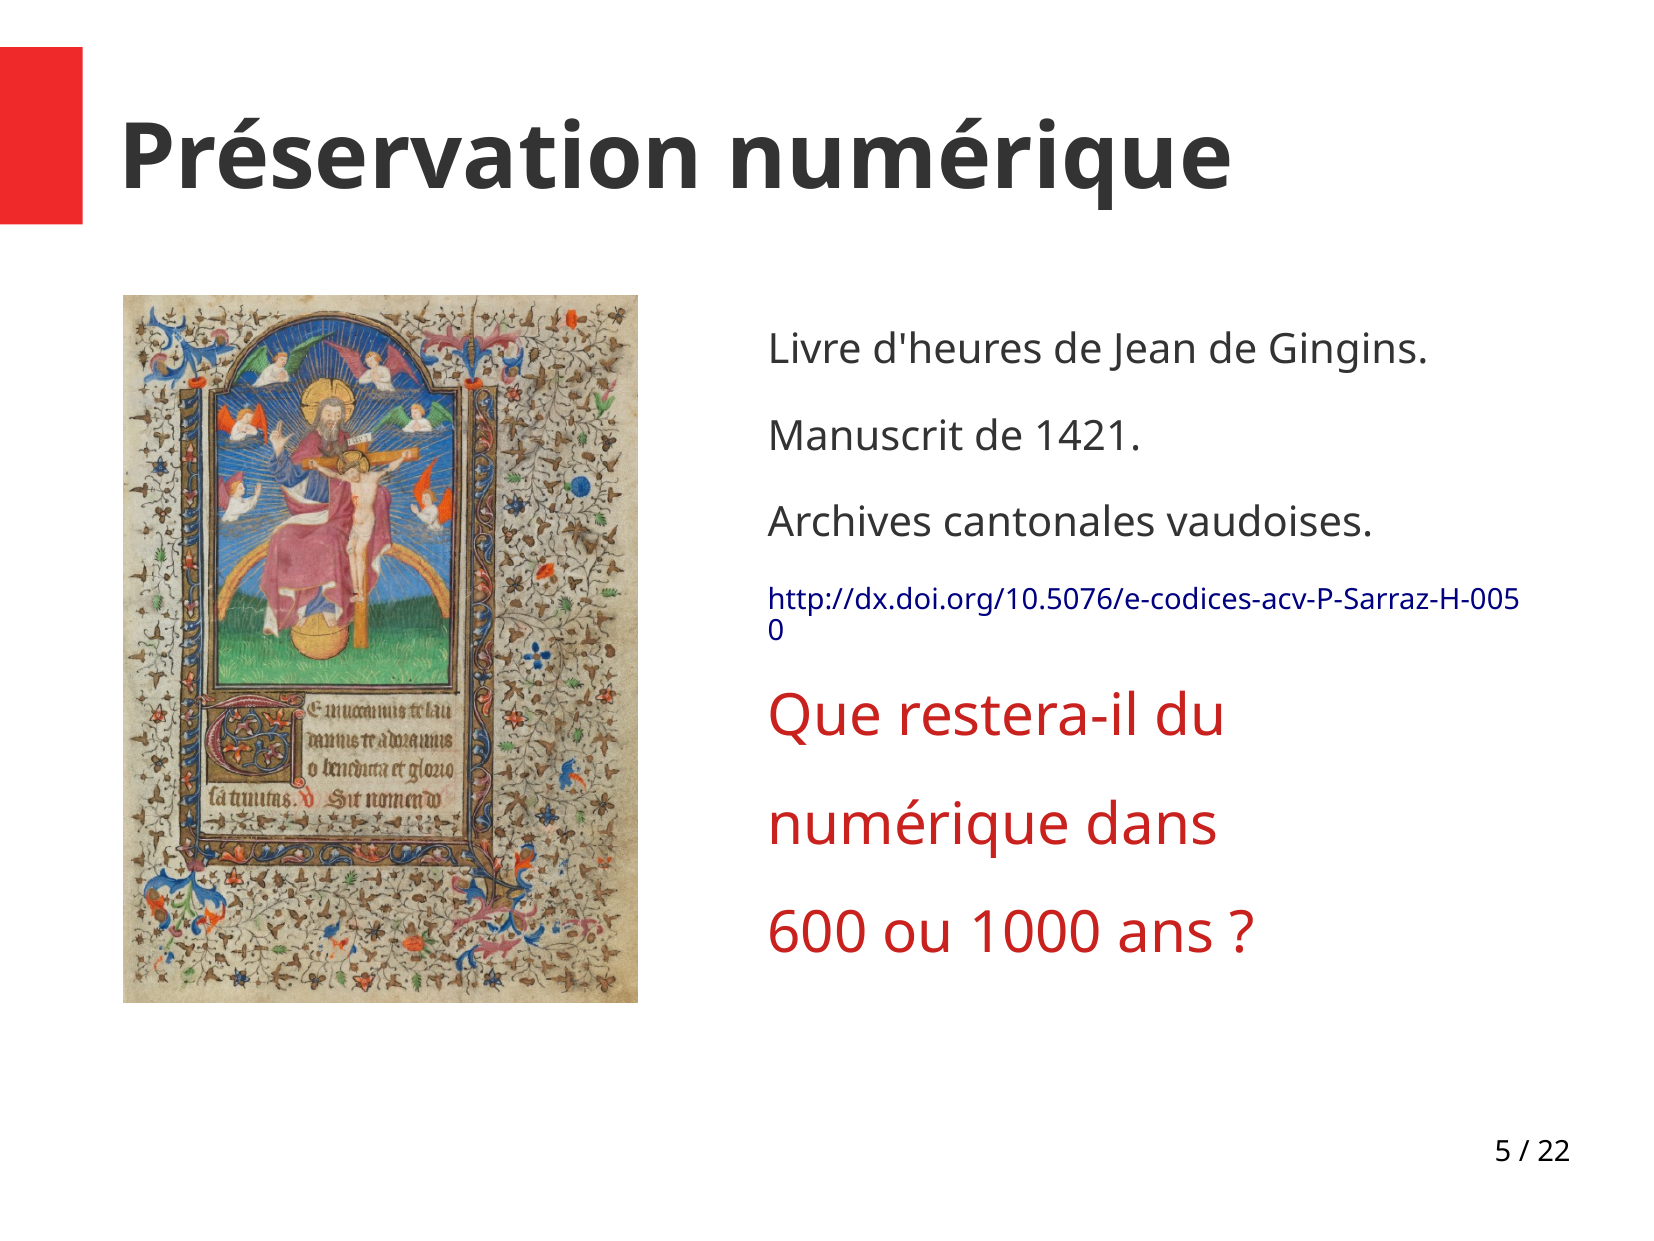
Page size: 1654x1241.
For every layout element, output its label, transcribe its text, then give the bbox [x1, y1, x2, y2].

picture [123, 295, 638, 1003]
list Livre d'heures de Jean de Gingins. Manuscrit de 1421. Archives cantonales vaudoises. http://dx.doi.org/10.5076/e-codices-acv-P-Sarraz-H-0050 [767, 318, 1536, 662]
title Préservation numérique [118, 49, 1571, 257]
list Que restera-il du numérique dans 600 ou 1000 ans ? [767, 673, 1536, 1016]
